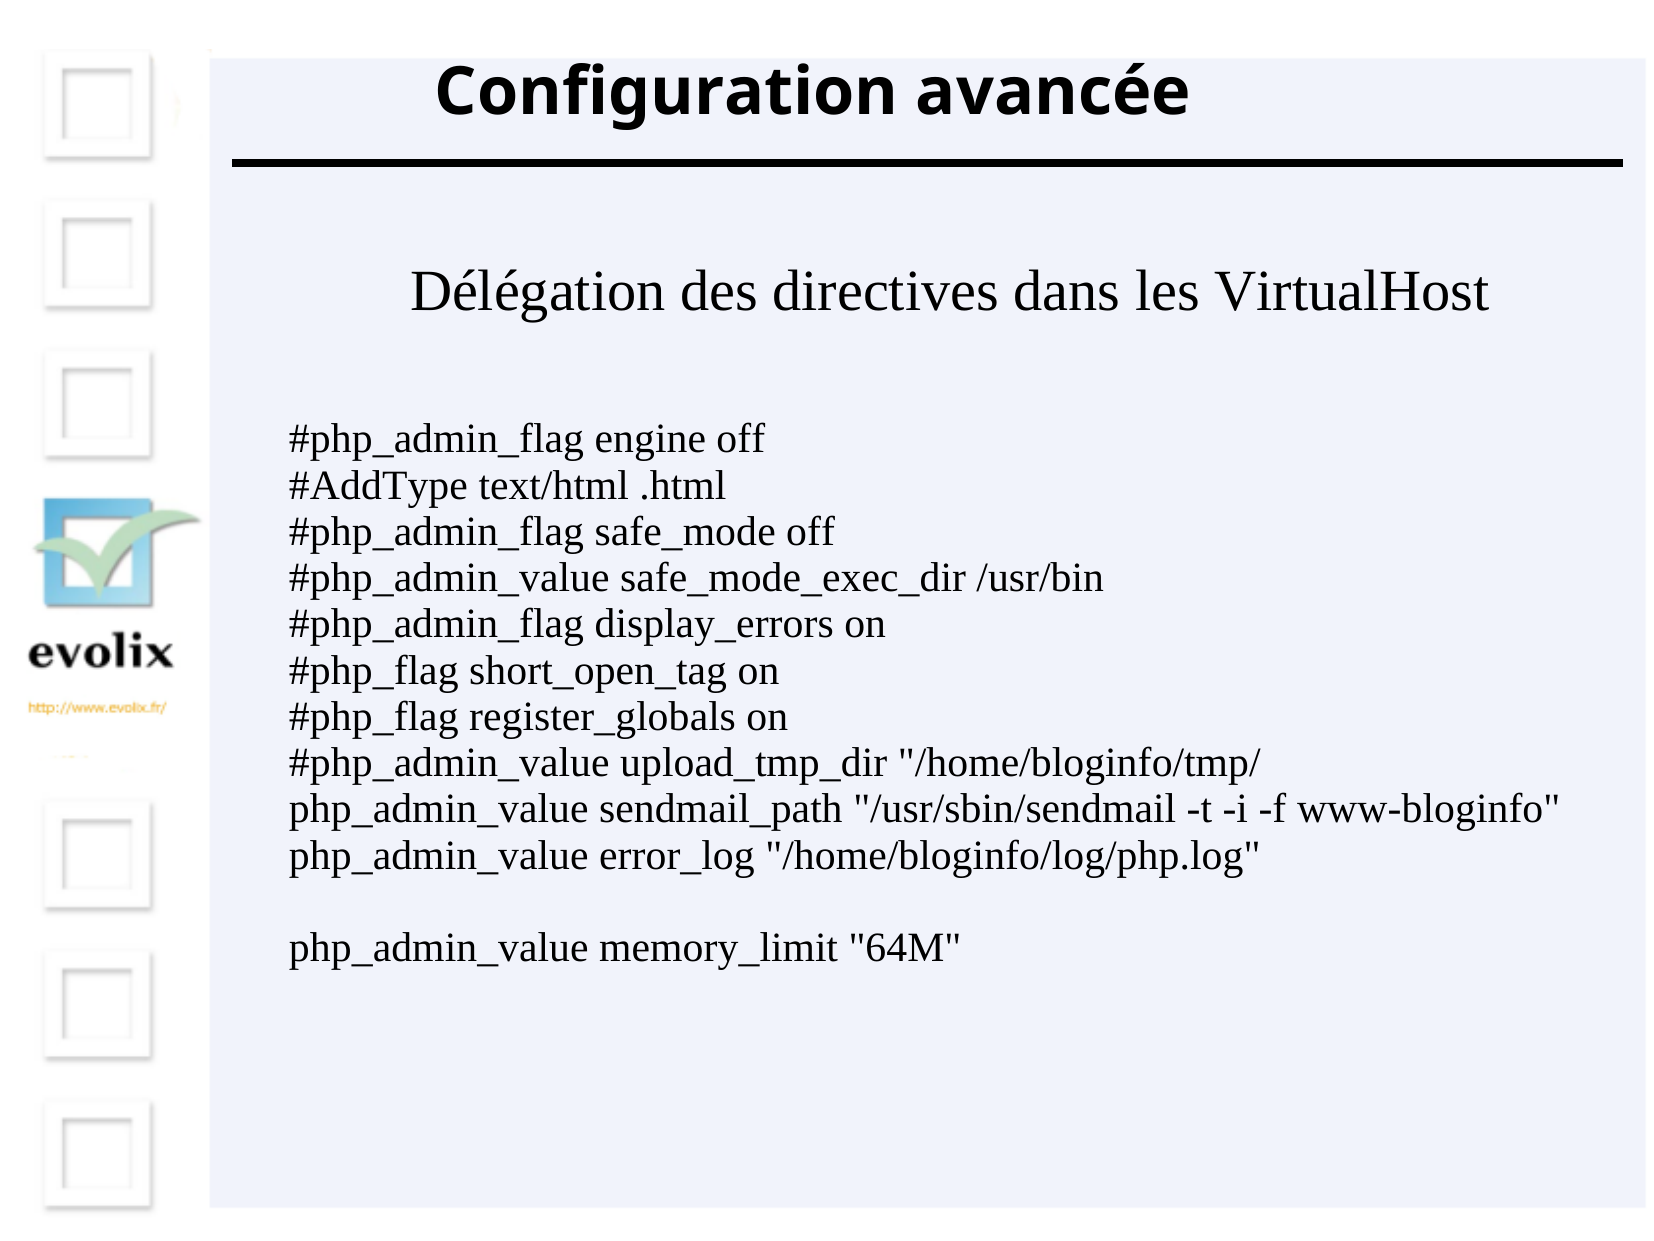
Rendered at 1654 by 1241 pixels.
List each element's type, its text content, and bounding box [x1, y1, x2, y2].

title Configuration avancée [22, 27, 1604, 151]
subtitle Délégation des directives dans les VirtualHost #php_admin_flag engine off #AddType text/html .html #php_admin_flag safe_mode off #php_admin_value safe_mode_exec_dir /usr/bin #php_admin_flag display_errors on #php_flag short_open_tag on #php_flag register_globals on #php_admin_value upload_tmp_dir "/home/bloginfo/tmp/ php_admin_value sendmail_path "/usr/sbin/sendmail -t -i -f www-bloginfo" php_admin_value error_log "/home/bloginfo/log/php.log" php_admin_value memory_limit "64M" [189, 213, 1654, 1062]
picture [0, 49, 1654, 1218]
